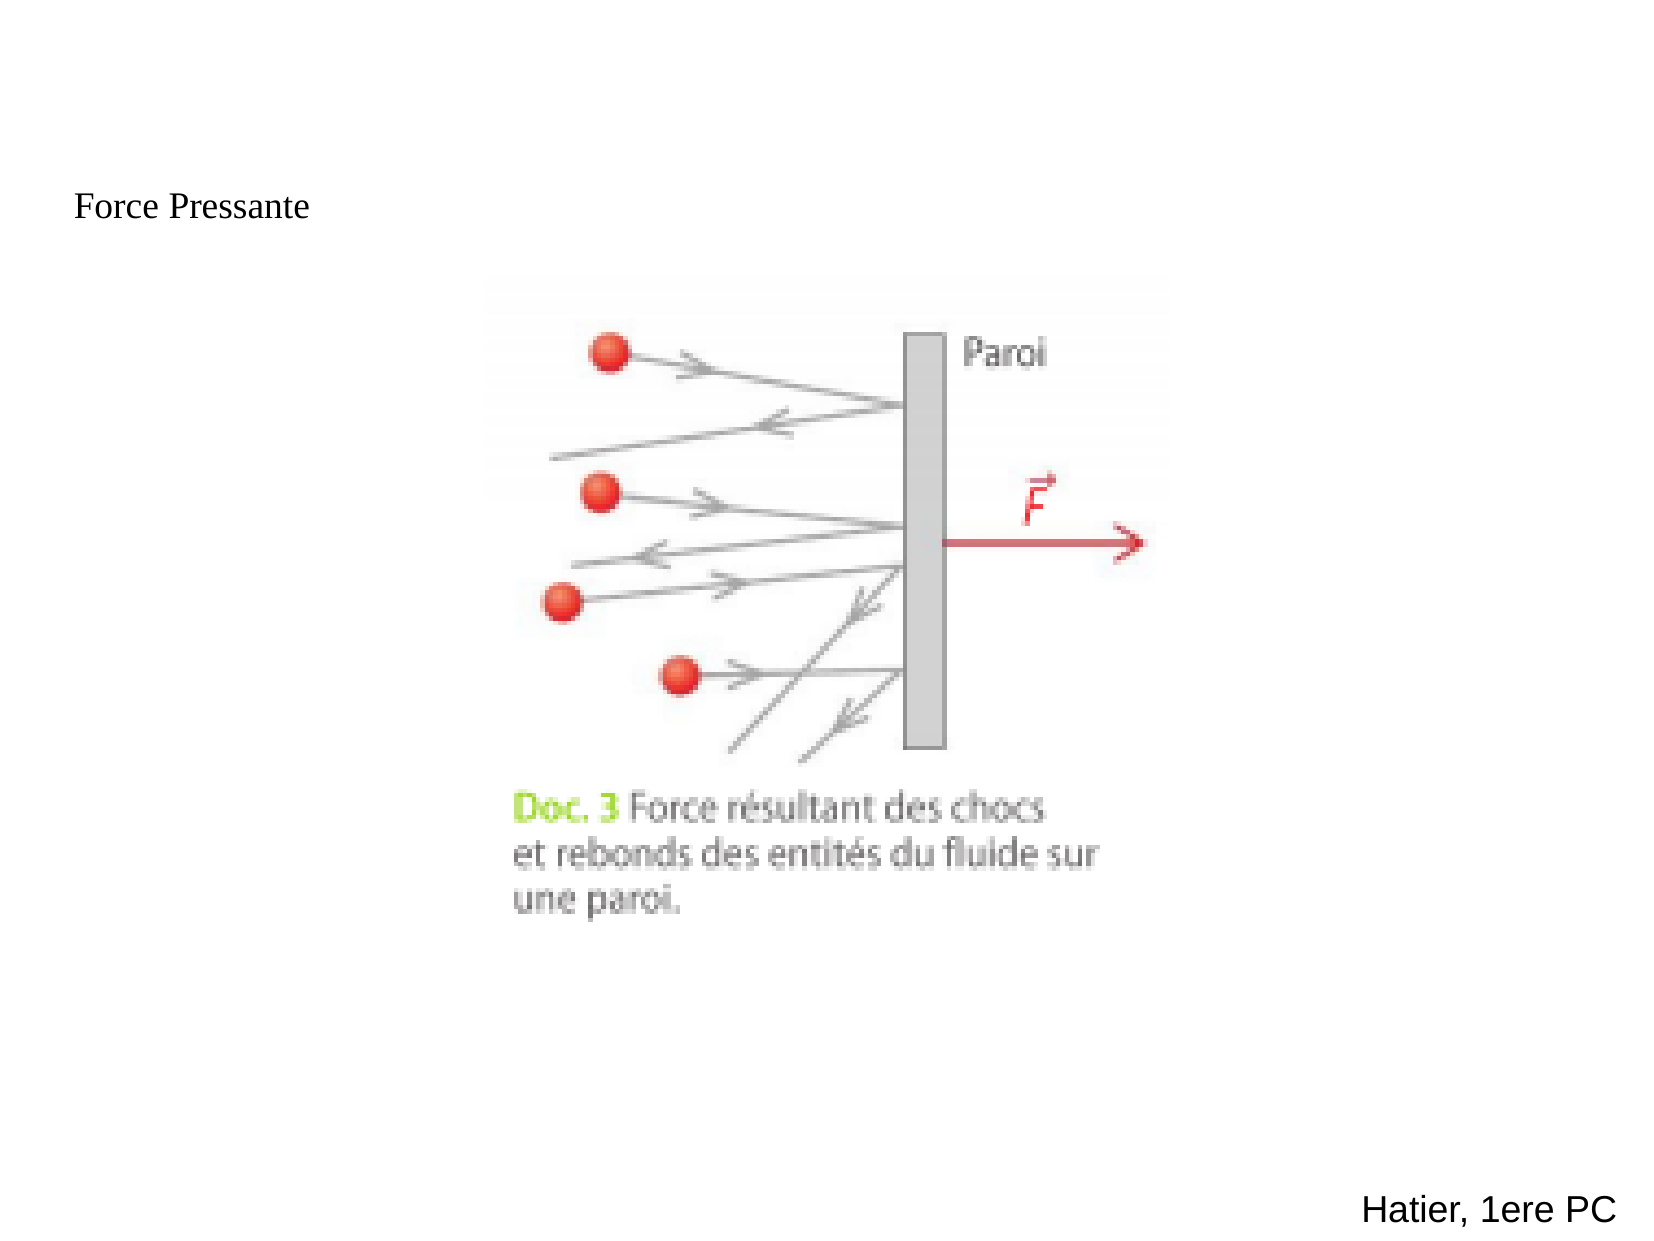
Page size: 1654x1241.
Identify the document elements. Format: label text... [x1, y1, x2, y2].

text_box Hatier, 1ere PC [1346, 1181, 1654, 1238]
text_box Force Pressante [59, 177, 414, 235]
picture [484, 259, 1170, 966]
